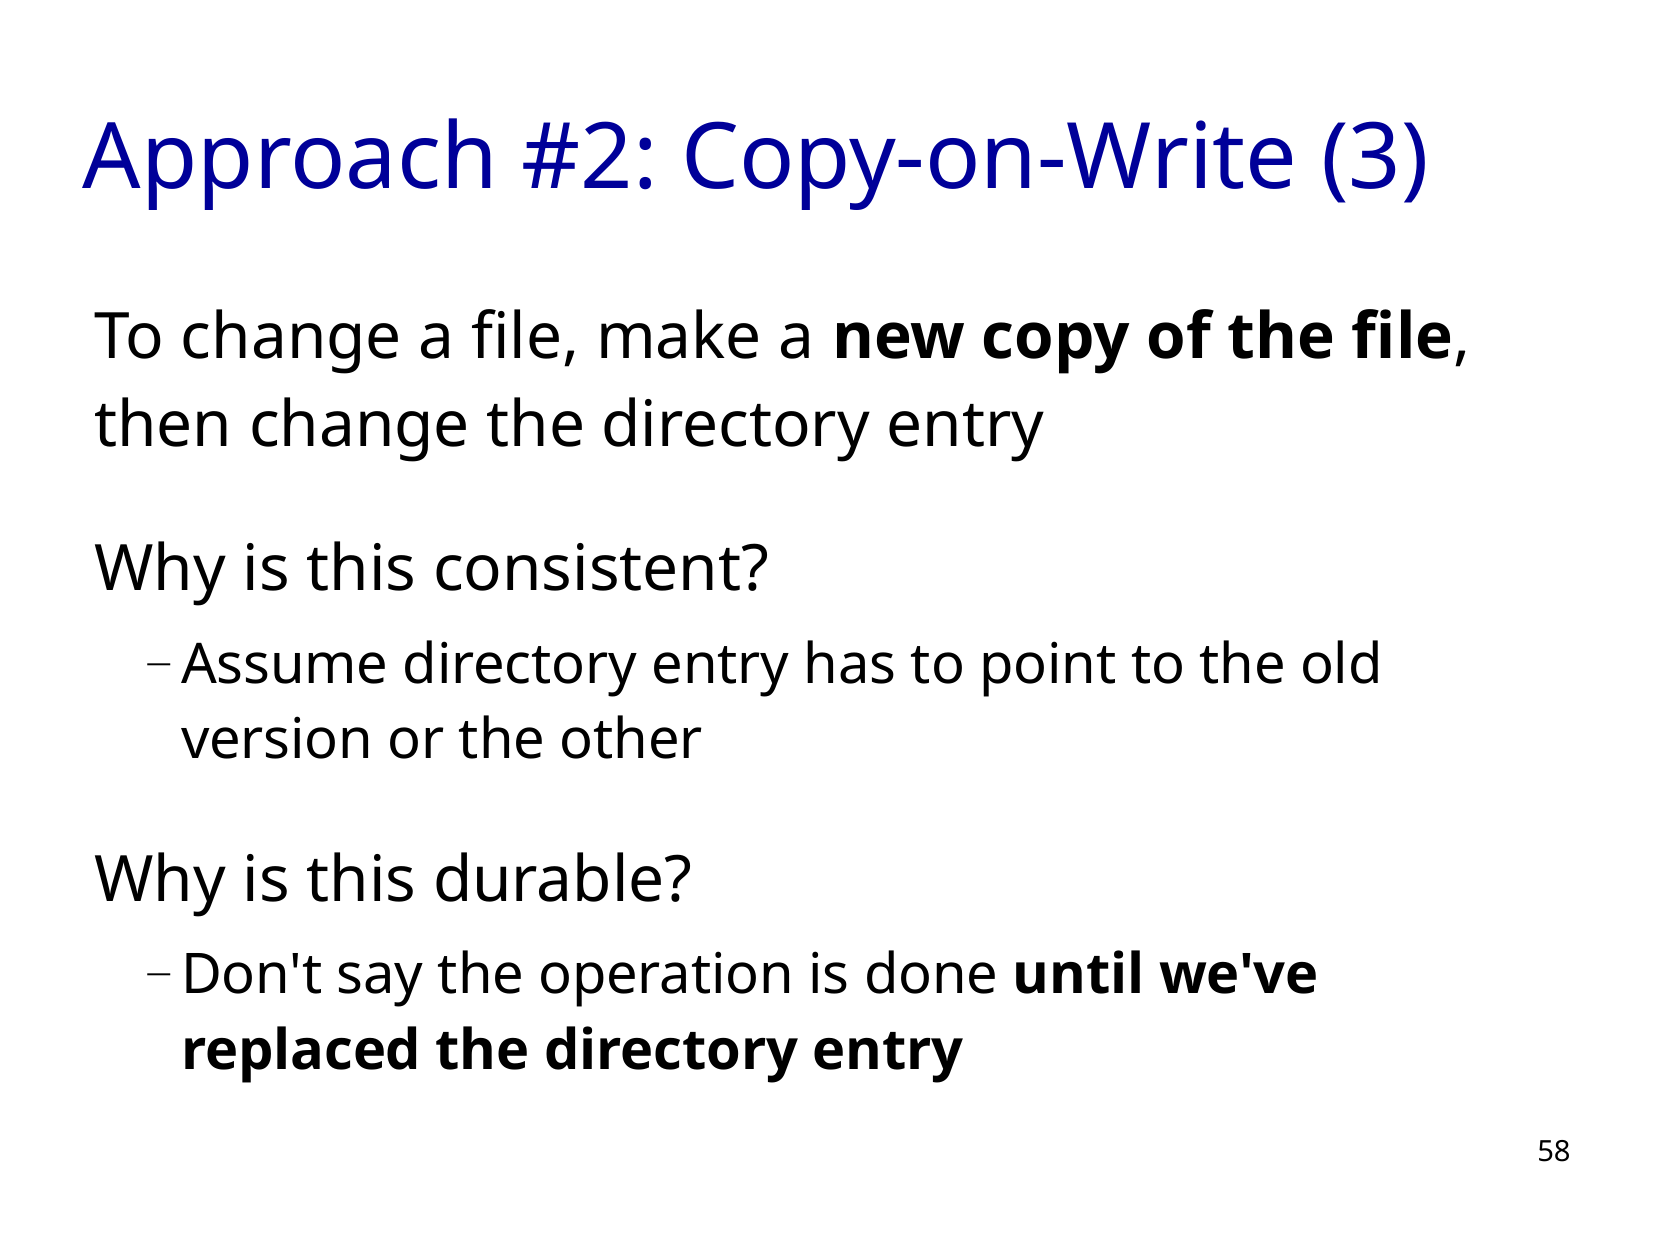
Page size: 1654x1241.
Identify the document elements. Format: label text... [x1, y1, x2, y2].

title Approach #2: Copy-on-Write (3) [82, 49, 1571, 257]
list To change a file, make a new copy of the file, then change the directory entry Why is this consistent? Assume directory entry has to point to the old version or the other Why is this durable? Don't say the operation is done until we've replaced the directory entry [60, 290, 1571, 1096]
